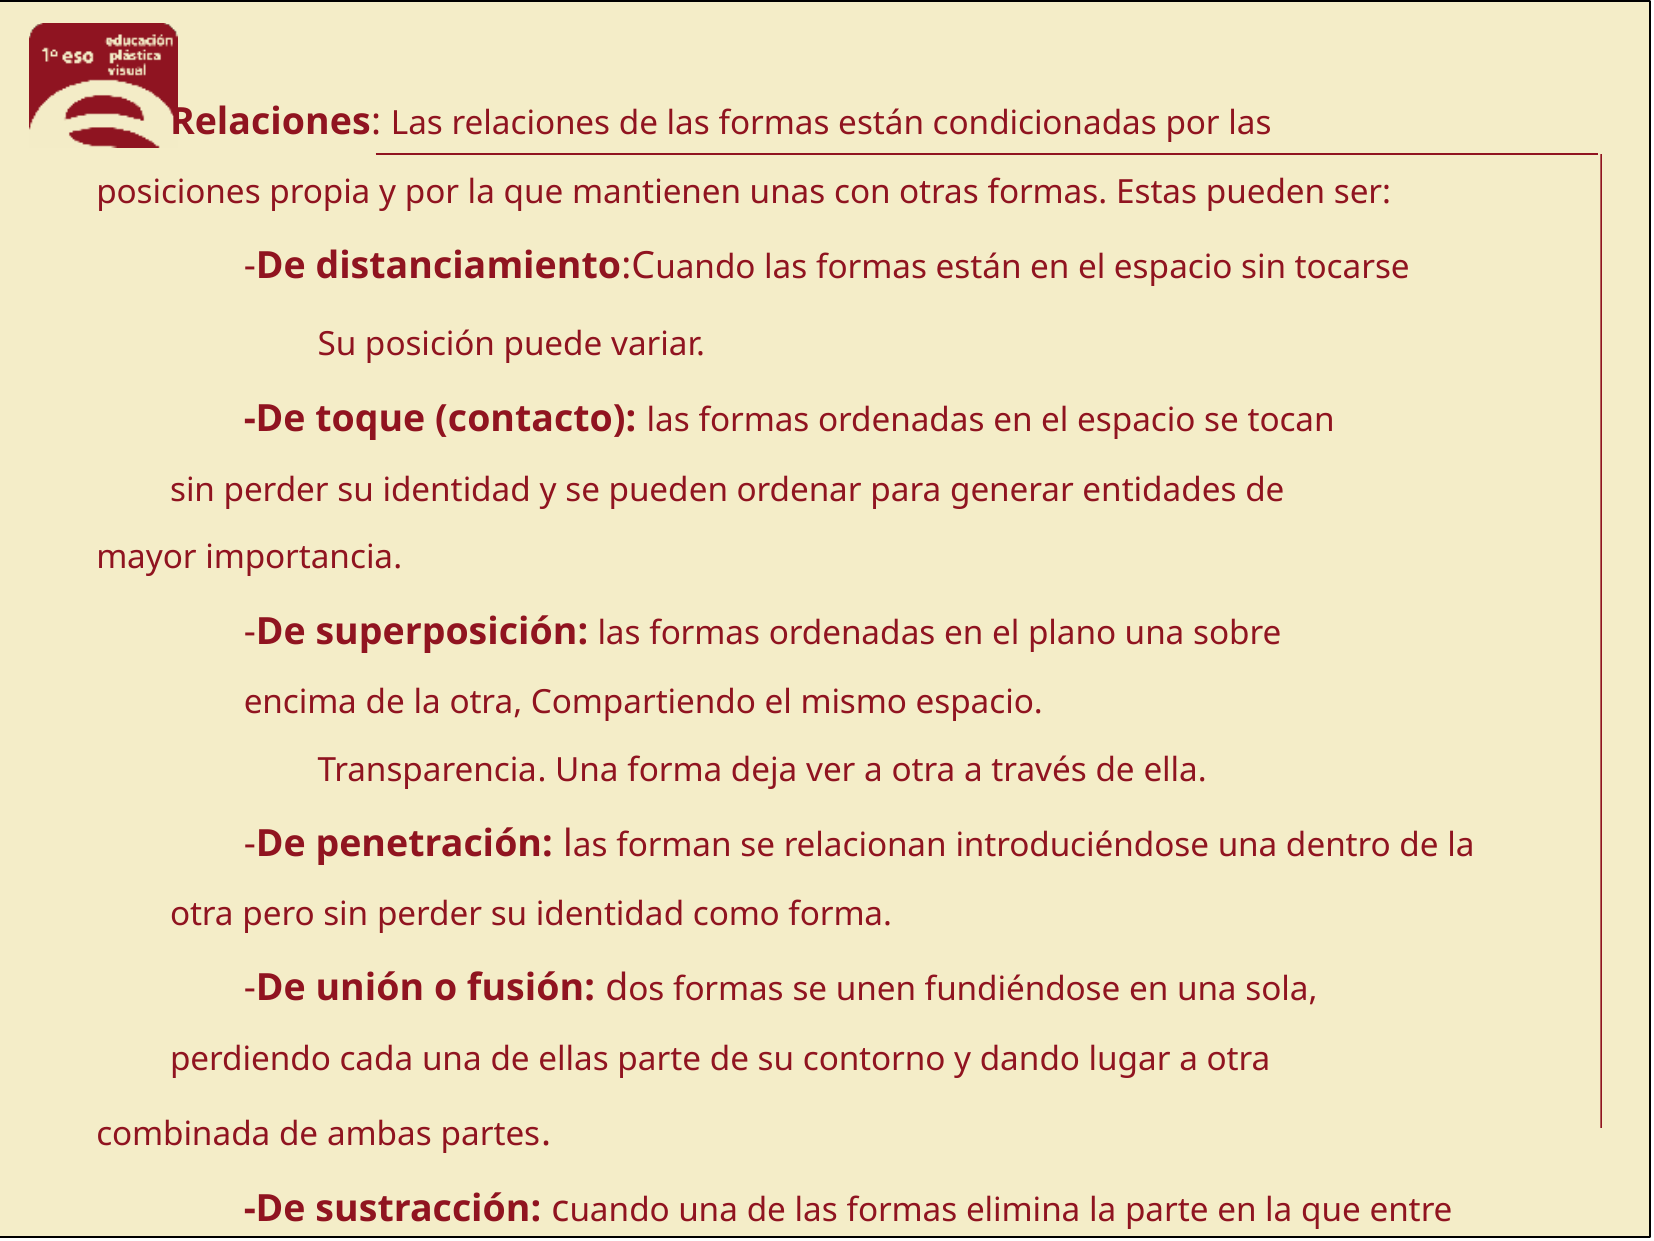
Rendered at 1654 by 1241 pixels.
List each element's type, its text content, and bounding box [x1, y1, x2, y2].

text_box Relaciones: Las relaciones de las formas están condicionadas por las posiciones propia y por la que mantienen unas con otras formas. Estas pueden ser: -De distanciamiento:Cuando las formas están en el espacio sin tocarse Su posición puede variar. -De toque (contacto): las formas ordenadas en el espacio se tocan sin perder su identidad y se pueden ordenar para generar entidades de mayor importancia. -De superposición: las formas ordenadas en el plano una sobre encima de la otra, Compartiendo el mismo espacio. Transparencia. Una forma deja ver a otra a través de ella. -De penetración: las forman se relacionan introduciéndose una dentro de la otra pero sin perder su identidad como forma. -De unión o fusión: dos formas se unen fundiéndose en una sola, perdiendo cada una de ellas parte de su contorno y dando lugar a otra combinada de ambas partes. -De sustracción: cuando una de las formas elimina la parte en la que entre en contacto con la otra. Generando una zona vacía en la forma. [96, 157, 1595, 1241]
picture [0, 0, 1654, 1241]
